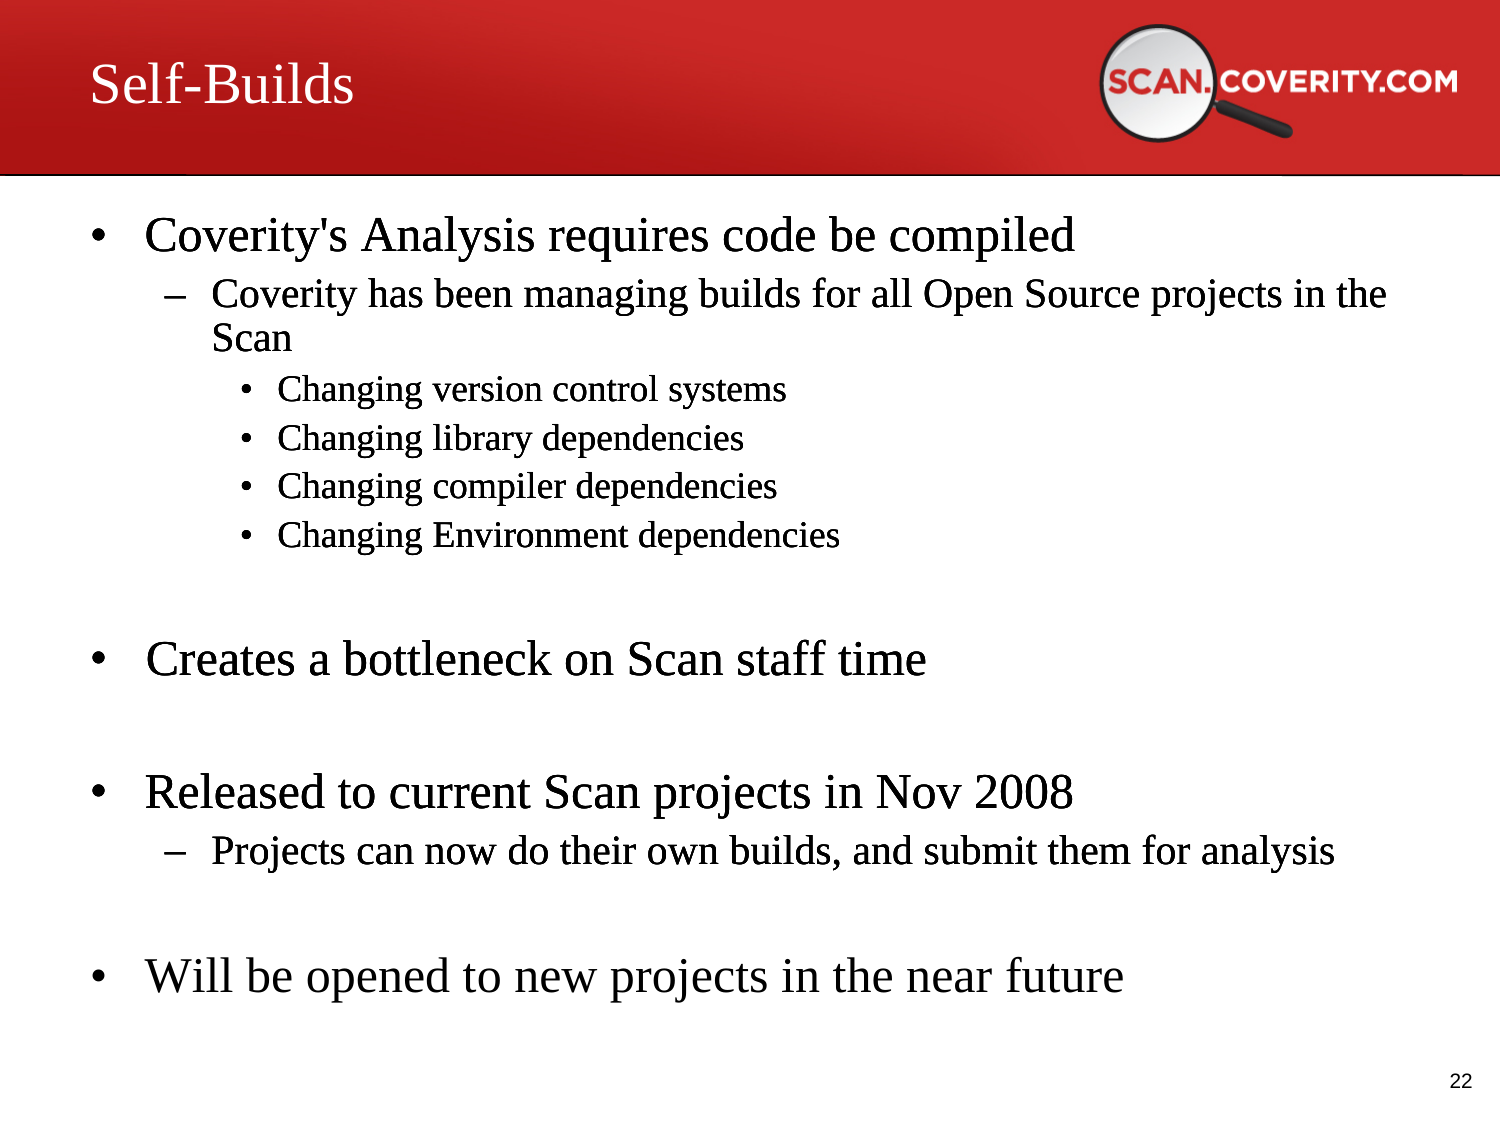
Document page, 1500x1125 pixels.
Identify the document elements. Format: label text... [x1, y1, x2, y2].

list Coverity's Analysis requires code be compiled Coverity has been managing builds for all Open Source projects in the Scan Changing version control systems Changing library dependencies Changing compiler dependencies Changing Environment dependencies Creates a bottleneck on Scan staff time Released to current Scan projects in Nov 2008 Projects can now do their own builds, and submit them for analysis Will be opened to new projects in the near future [75, 968, 1426, 1024]
picture [0, 0, 1500, 174]
title Self-Builds [74, 24, 1100, 143]
list Coverity's Analysis requires code be compiled Coverity has been managing builds for all Open Source projects in the Scan Changing version control systems Changing library dependencies Changing compiler dependencies Changing Environment dependencies Creates a bottleneck on Scan staff time Released to current Scan projects in Nov 2008 Projects can now do their own builds, and submit them for analysis [75, 199, 1426, 968]
